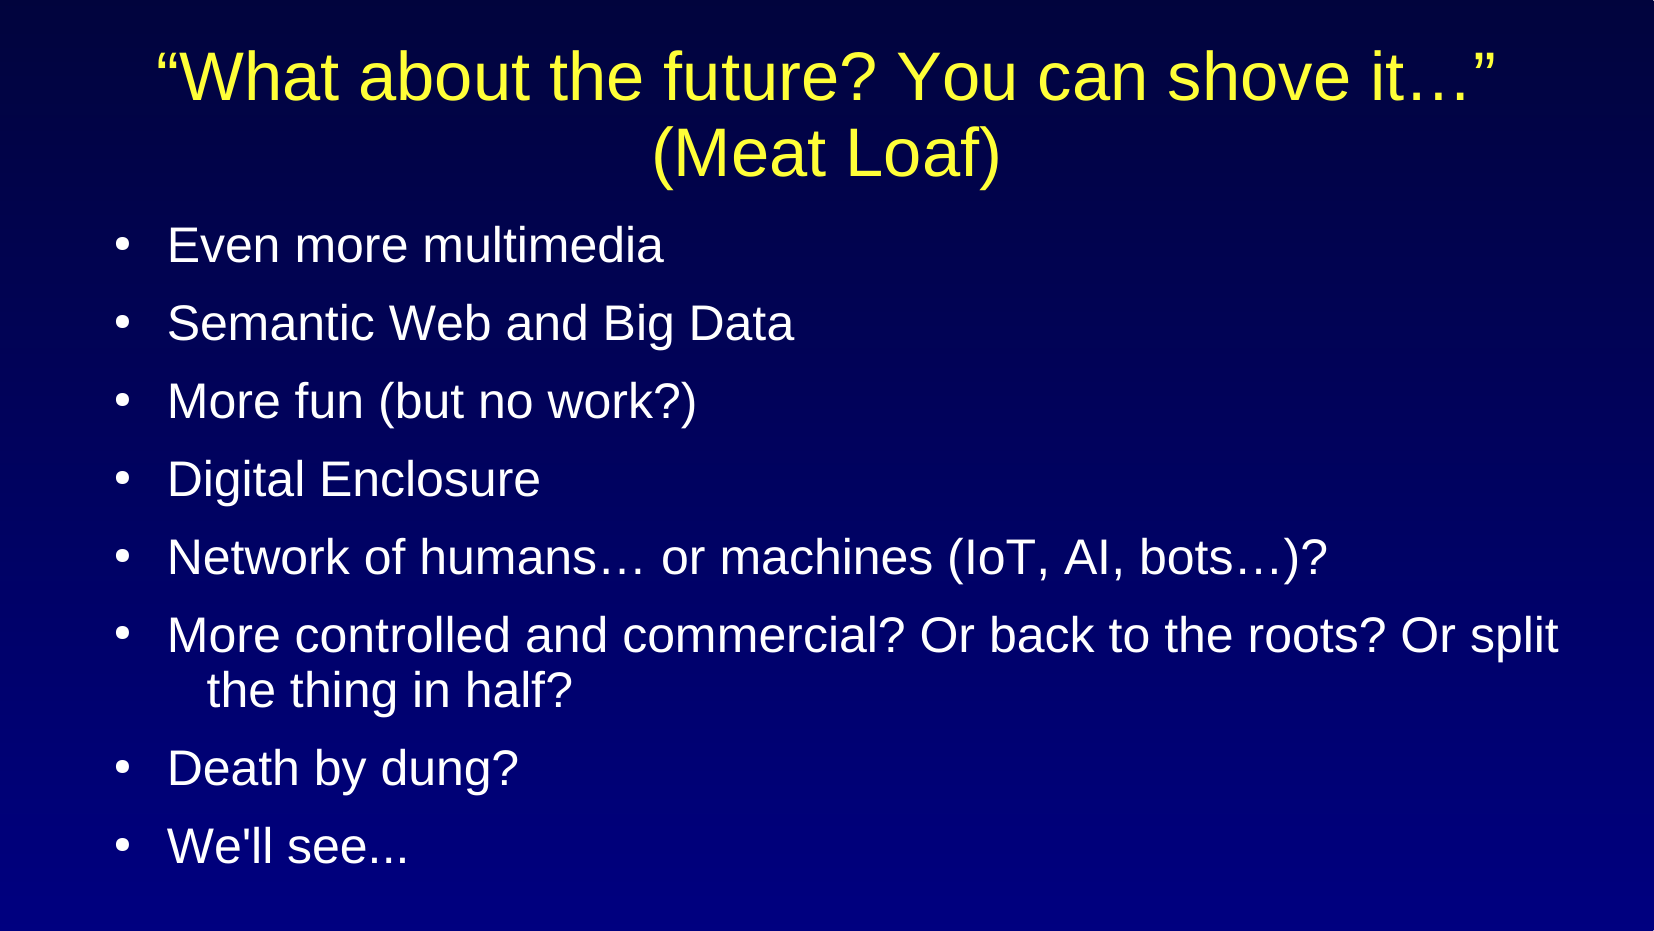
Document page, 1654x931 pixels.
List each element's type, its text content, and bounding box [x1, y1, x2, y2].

title “What about the future? You can shove it…” (Meat Loaf) [82, 37, 1571, 193]
list Even more multimedia Semantic Web and Big Data More fun (but no work?) Digital Enclosure Network of humans… or machines (IoT, AI, bots…)? More controlled and commercial? Or back to the roots? Or split the thing in half? Death by dung? We'll see... [82, 217, 1571, 875]
